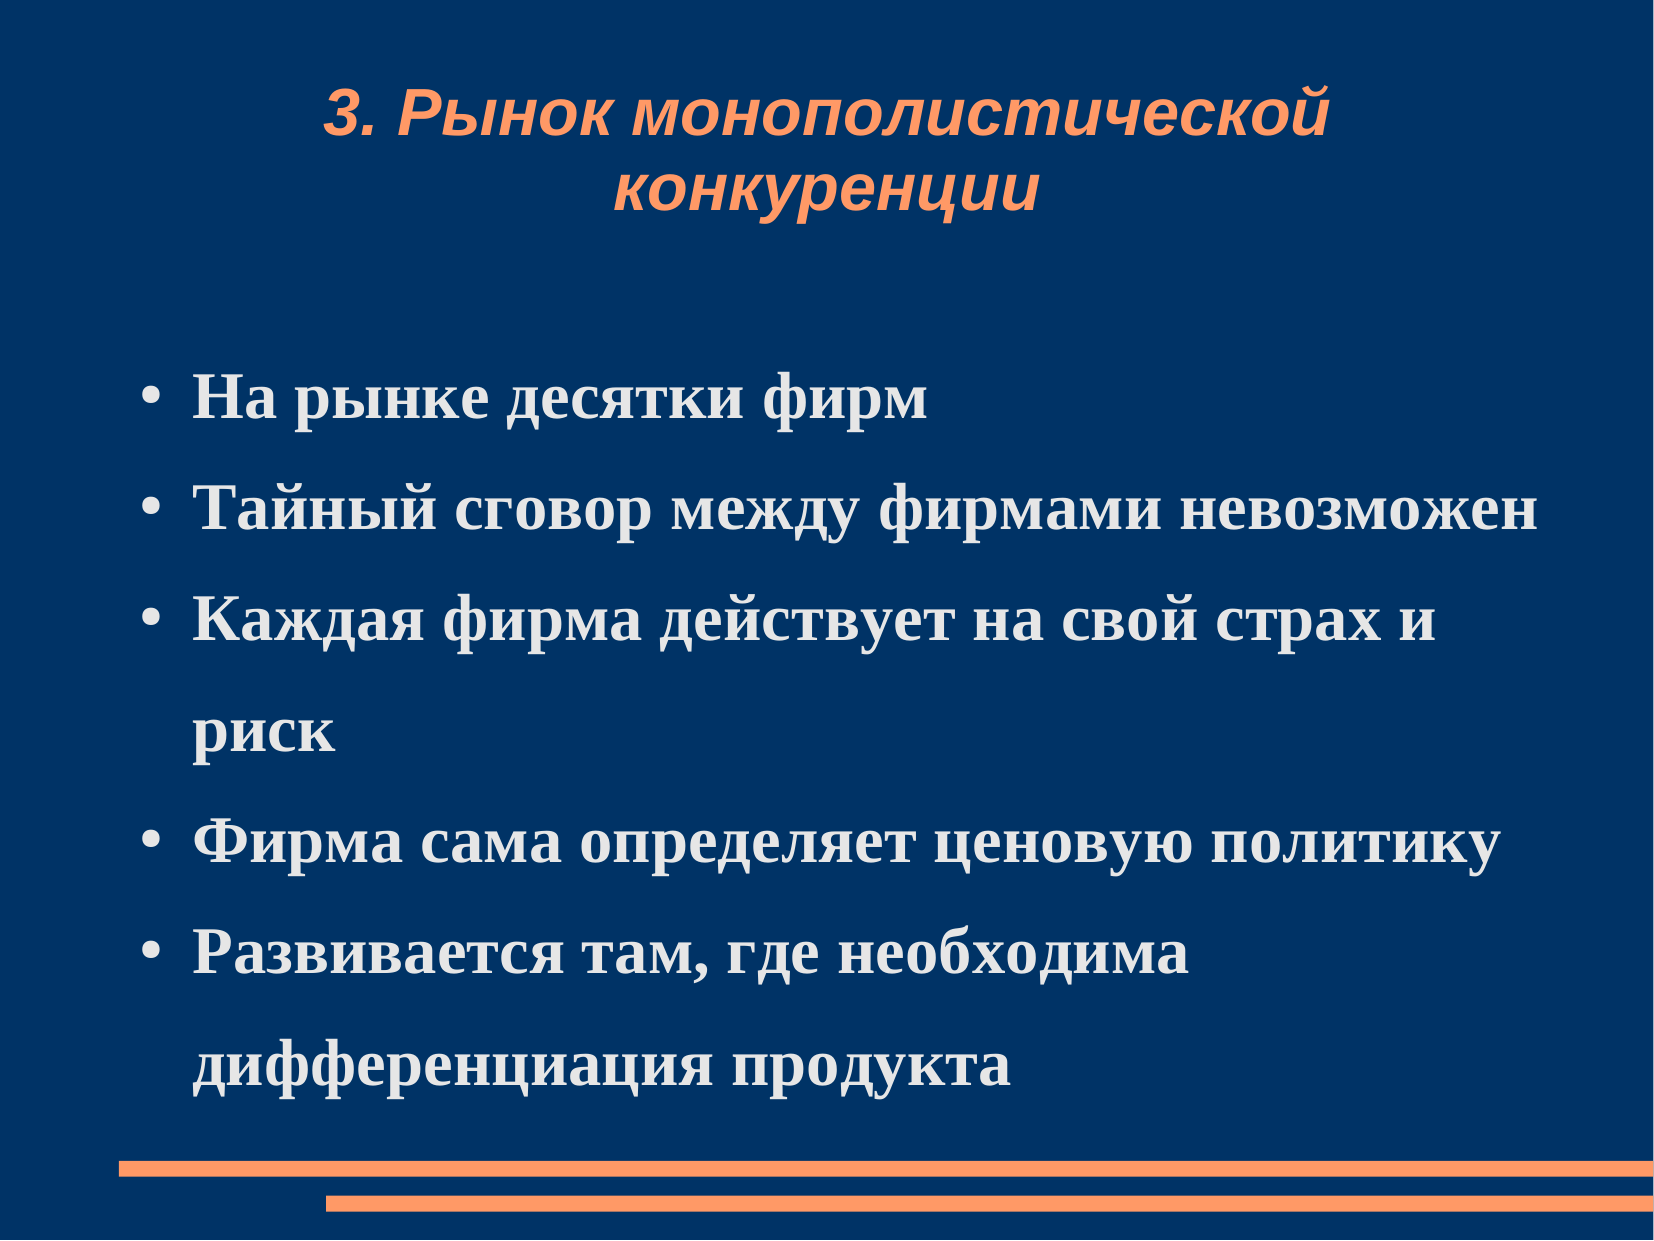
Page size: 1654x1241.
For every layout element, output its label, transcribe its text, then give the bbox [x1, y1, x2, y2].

title 3. Рынок монополистической конкуренции [121, 53, 1534, 246]
list На рынке десятки фирм Тайный сговор между фирмами невозможен Каждая фирма действует на свой страх и риск Фирма сама определяет ценовую политику Развивается там, где необходима дифференциация продукта [121, 321, 1561, 1118]
